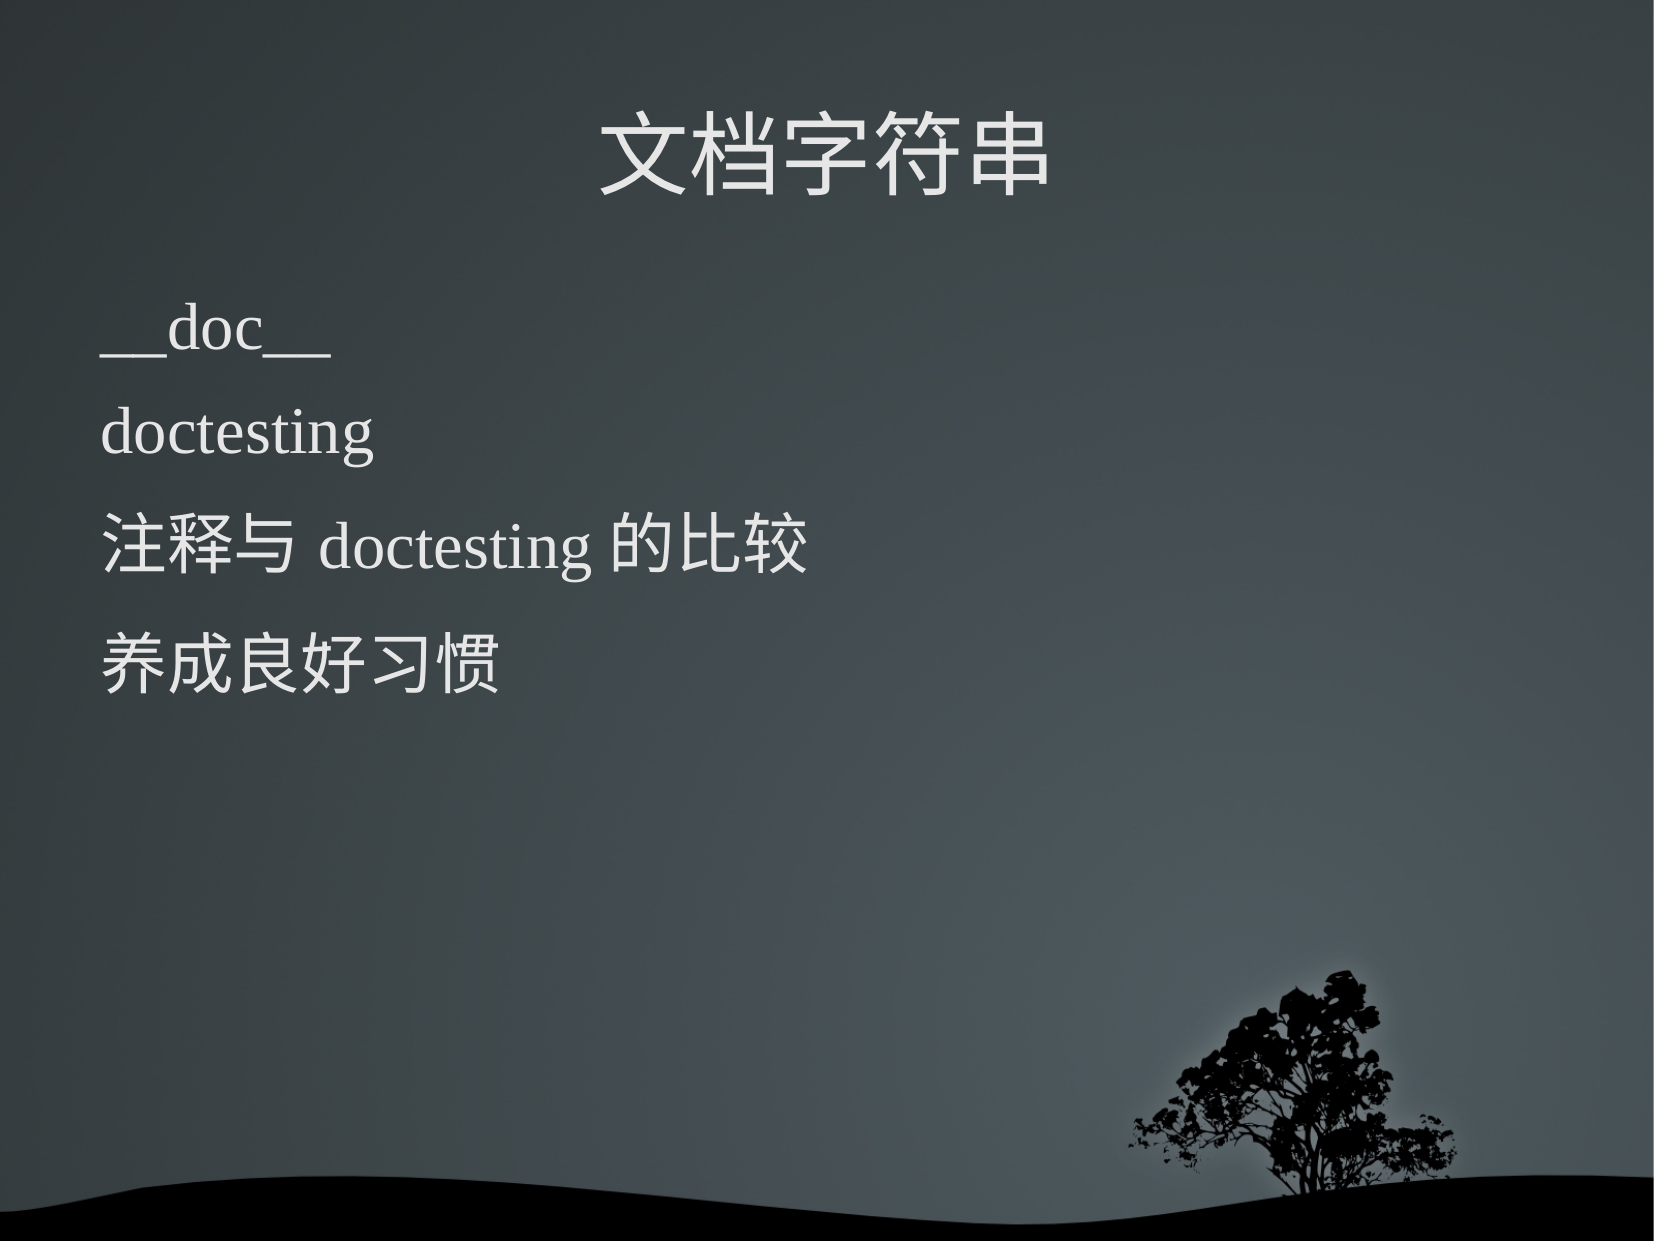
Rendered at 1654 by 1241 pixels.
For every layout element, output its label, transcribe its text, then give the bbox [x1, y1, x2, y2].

list __doc__ doctesting 注释与doctesting的比较 养成良好习惯 [82, 290, 1571, 1109]
picture [0, 0, 1654, 1241]
title 文档字符串 [82, 49, 1571, 257]
